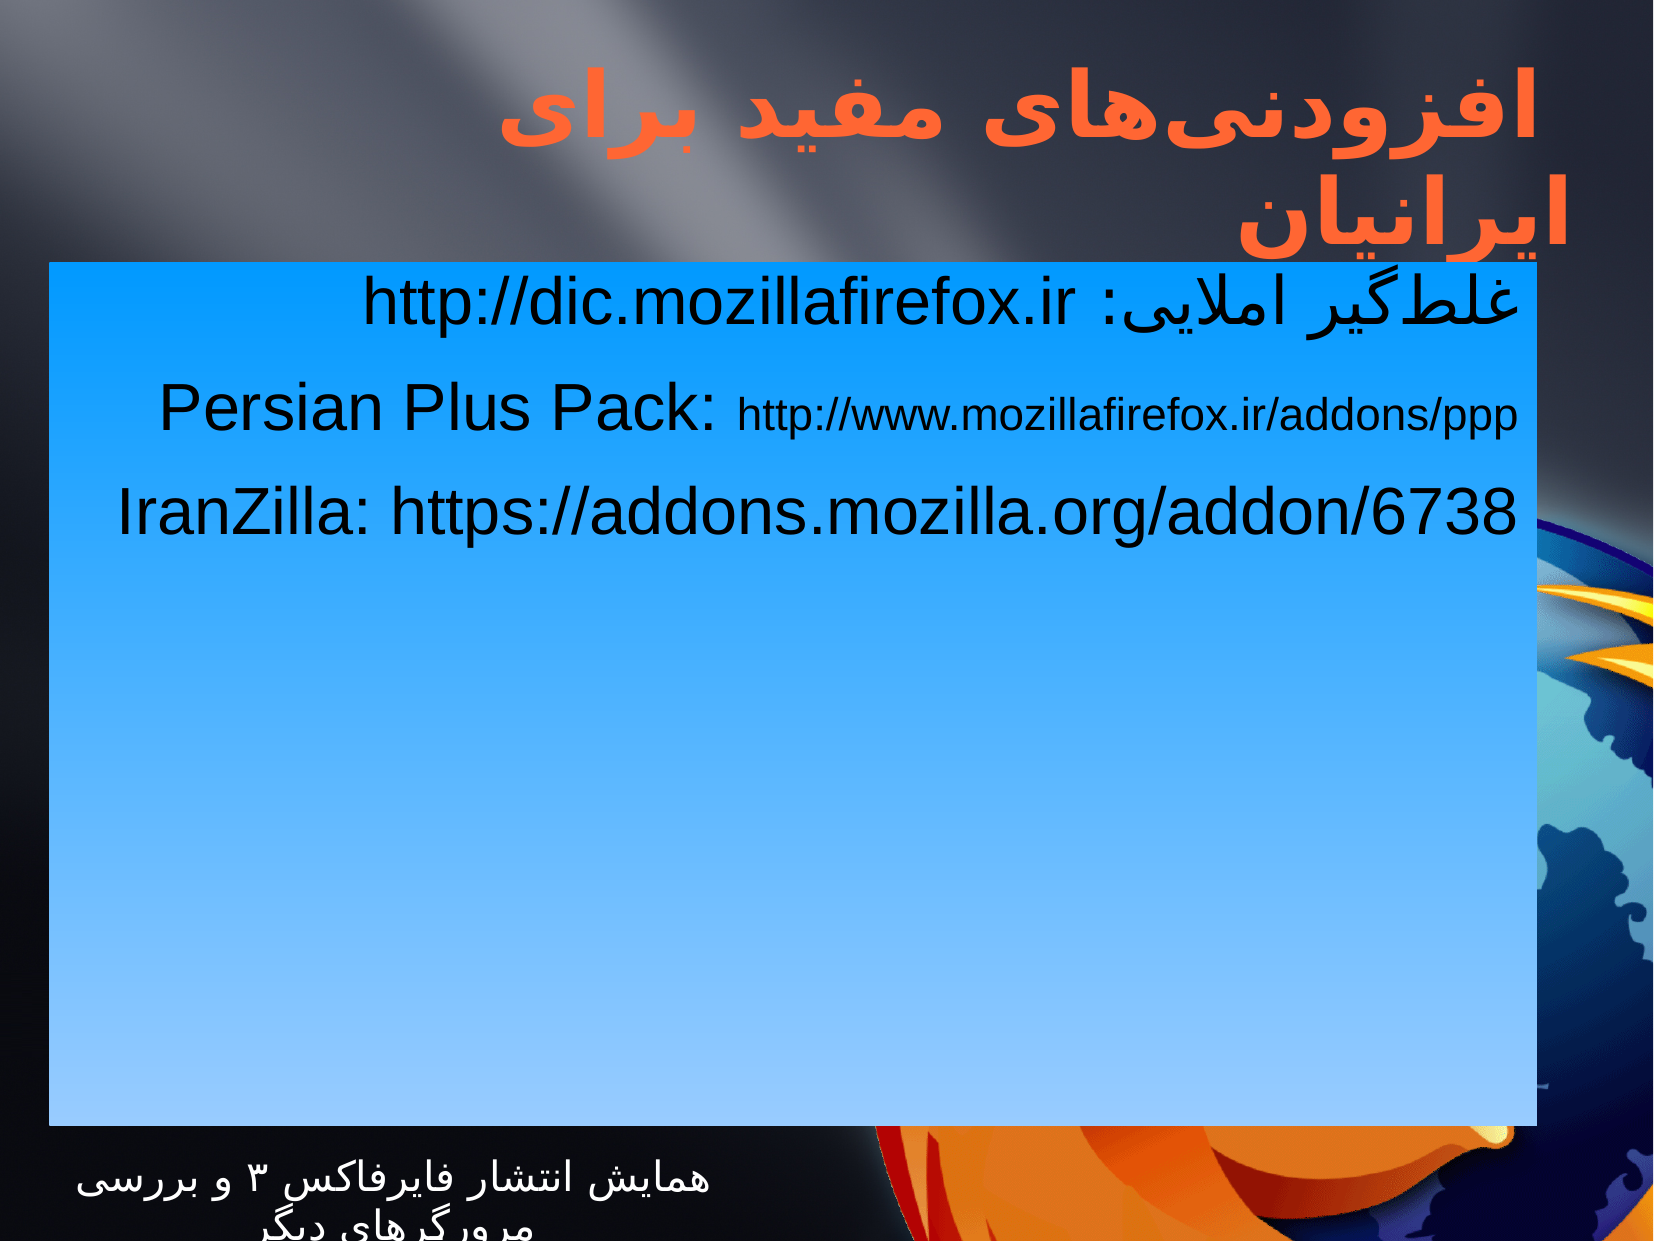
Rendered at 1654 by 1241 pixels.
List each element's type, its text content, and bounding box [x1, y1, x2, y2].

title افزودنی‌های مفید برای ایرانیان [149, 55, 1575, 263]
list غلط‌گیر املایی: http://dic.mozillafirefox.ir Persian Plus Pack: http://www.mozillafirefox.ir/addons/ppp IranZilla: https://addons.mozilla.org/addon/6738 [49, 262, 1537, 1126]
picture [0, 0, 1654, 1241]
picture [521, 1231, 528, 1237]
